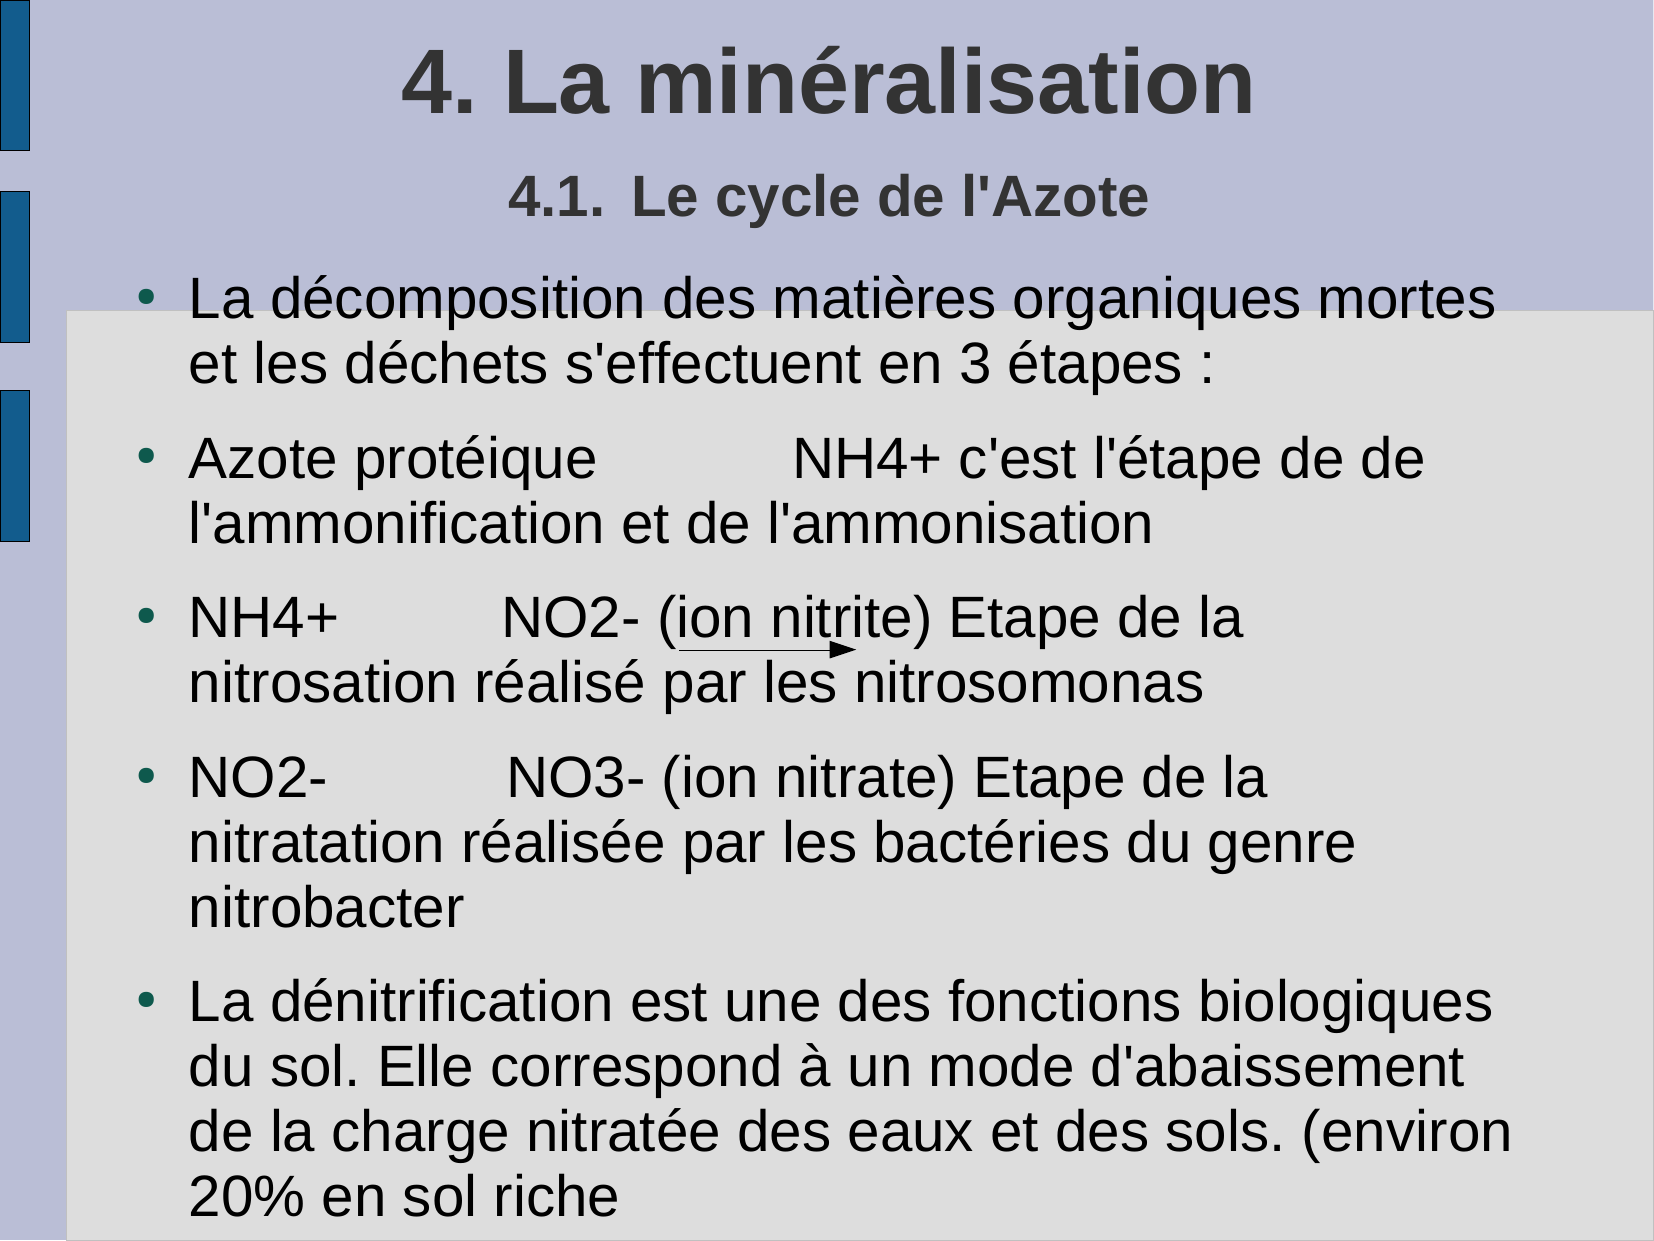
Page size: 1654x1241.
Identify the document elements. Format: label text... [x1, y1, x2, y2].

title 4. La minéralisation 4.1. Le cycle de l'Azote [123, 29, 1536, 237]
list La décomposition des matières organiques mortes et les déchets s'effectuent en 3 étapes : Azote protéique NH4+ c'est l'étape de de l'ammonification et de l'ammonisation NH4+ NO2- (ion nitrite) Etape de la nitrosation réalisé par les nitrosomonas NO2- NO3- (ion nitrate) Etape de la nitratation réalisée par les bactéries du genre nitrobacter La dénitrification est une des fonctions biologiques du sol. Elle correspond à un mode d'abaissement de la charge nitratée des eaux et des sols. (environ 20% en sol riche [118, 265, 1531, 1227]
